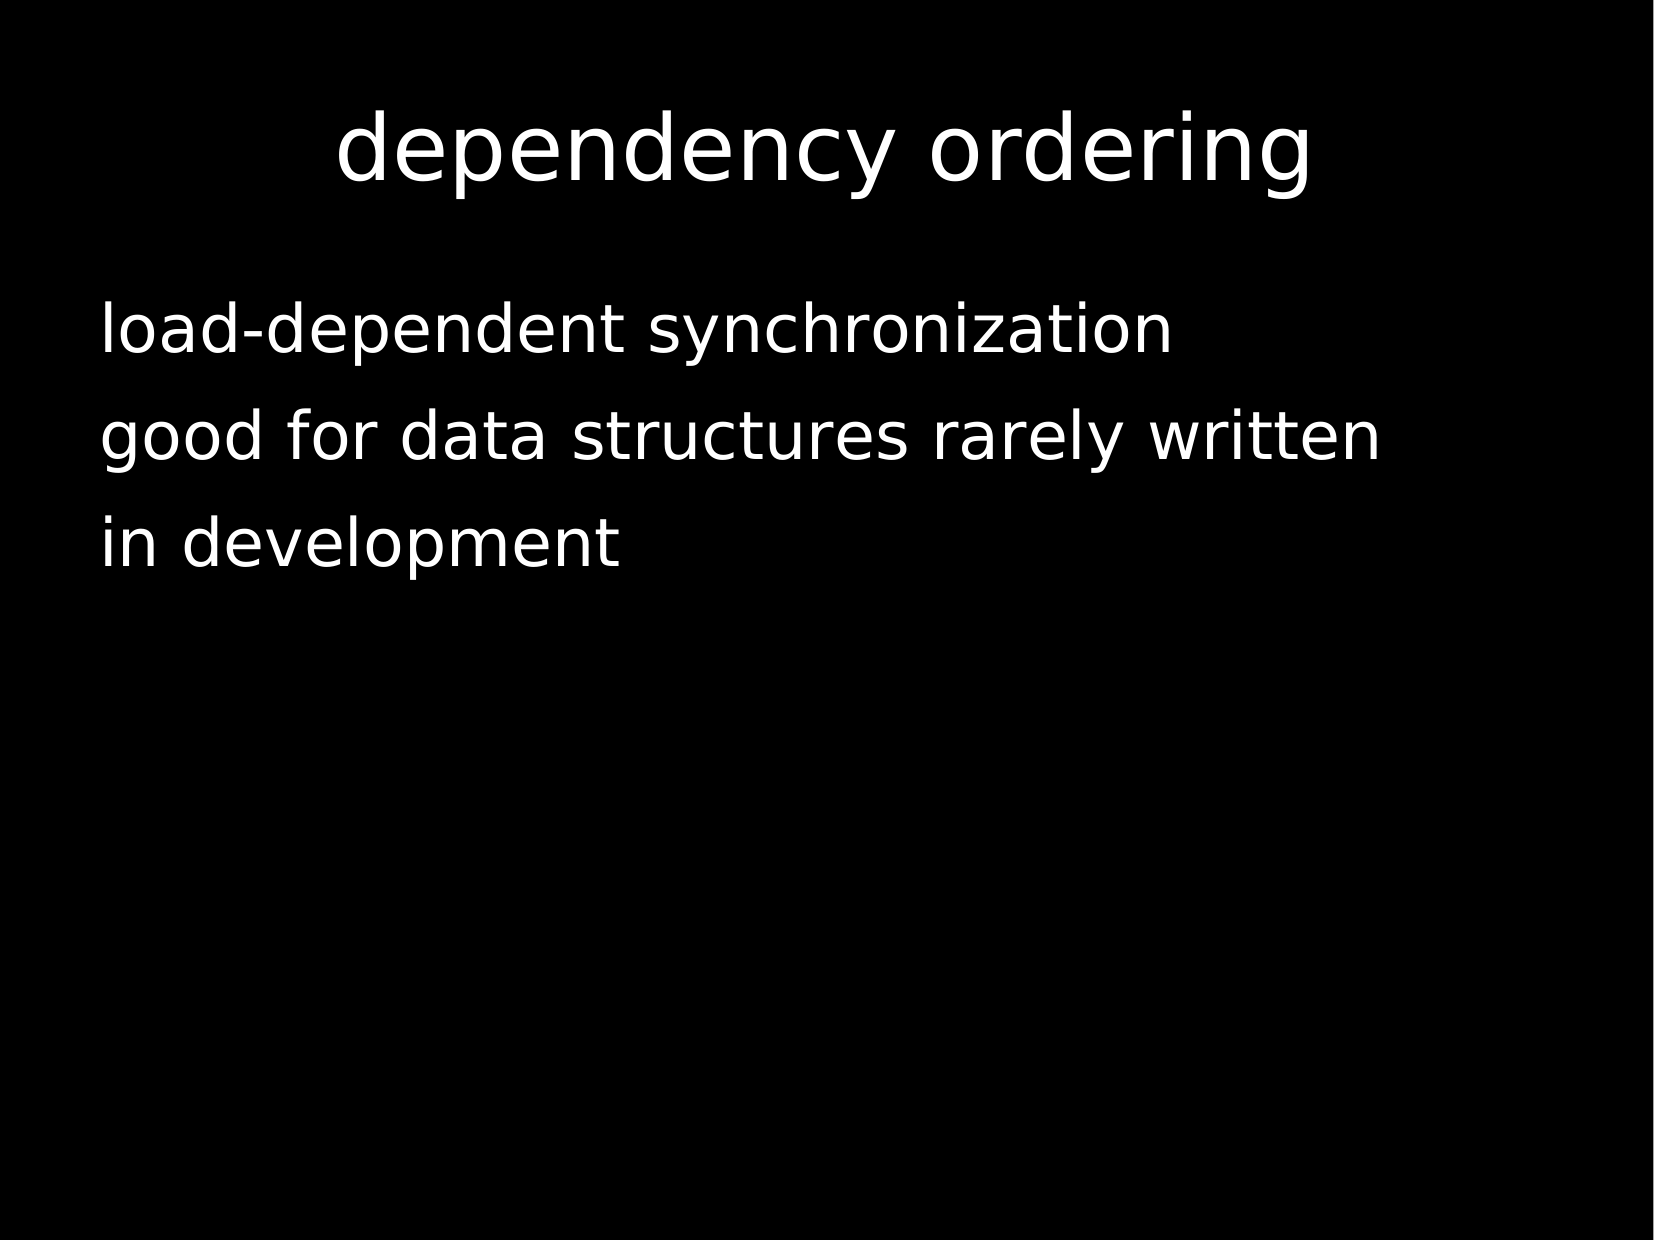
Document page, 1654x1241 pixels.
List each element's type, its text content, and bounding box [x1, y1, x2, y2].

list load-dependent synchronization good for data structures rarely written in development [82, 290, 1570, 1094]
title dependency ordering [82, 53, 1570, 252]
